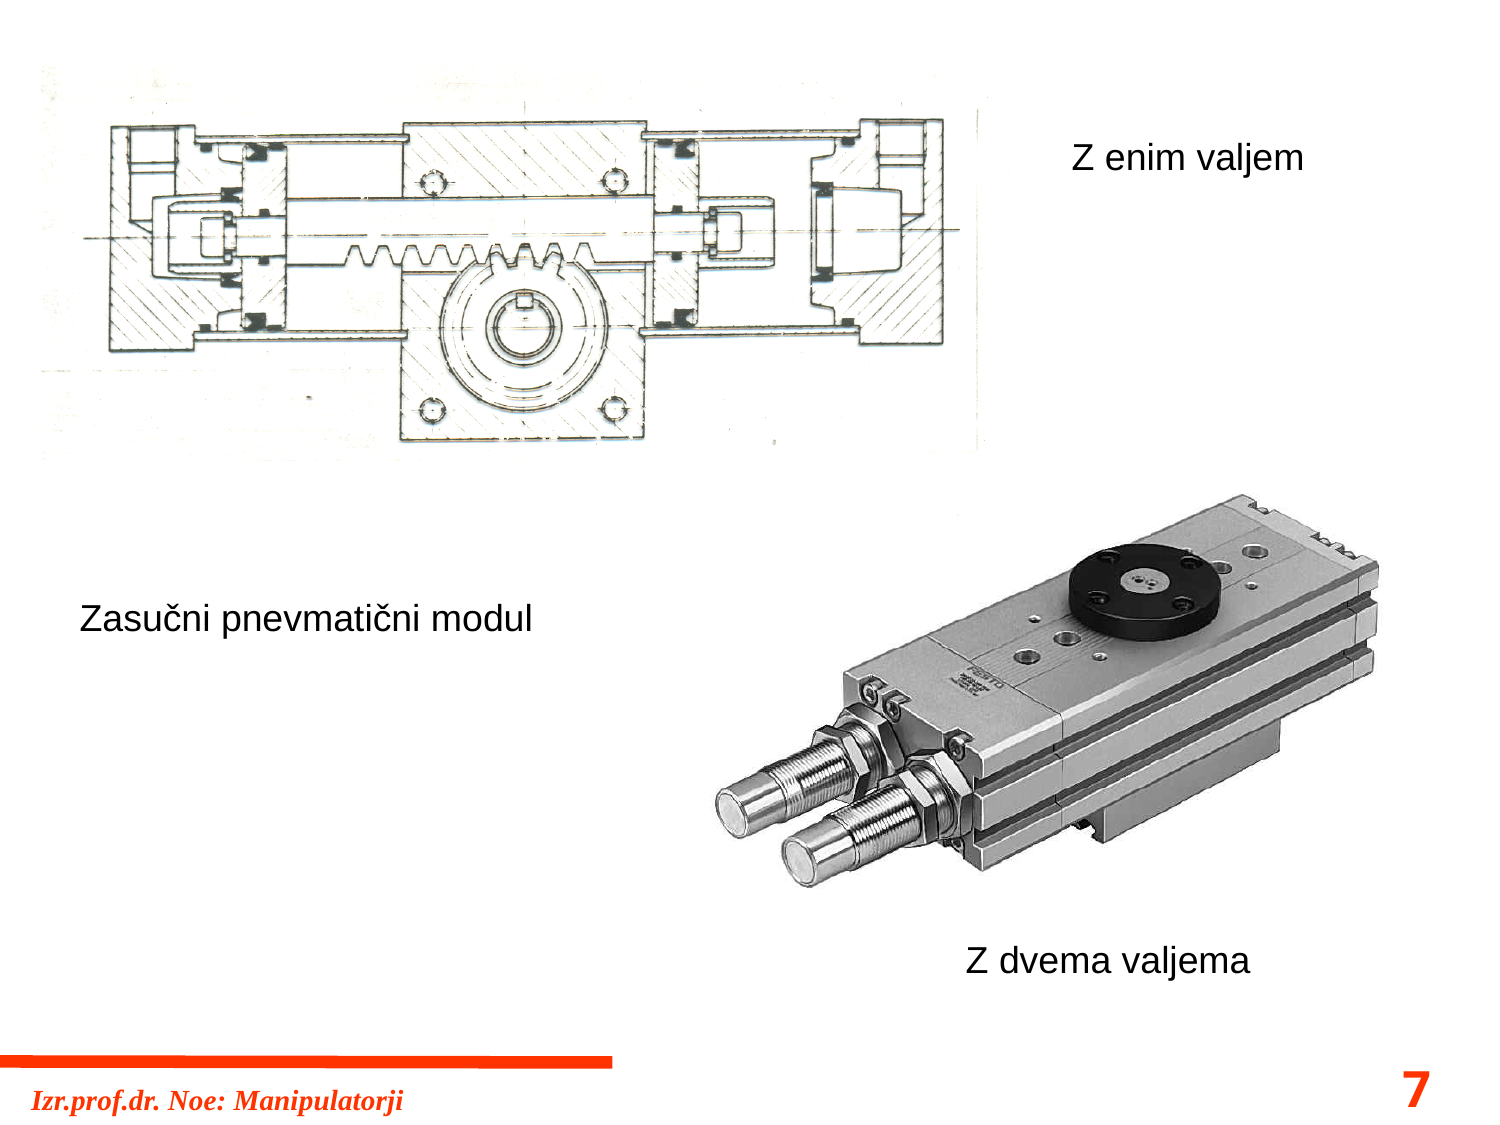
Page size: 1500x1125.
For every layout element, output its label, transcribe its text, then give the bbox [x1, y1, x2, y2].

picture [702, 479, 1390, 900]
picture [41, 66, 1014, 461]
text_box Zasučni pnevmatični modul [64, 586, 691, 646]
text_box Z enim valjem [1056, 125, 1424, 186]
text_box Z dvema valjema [950, 928, 1447, 989]
